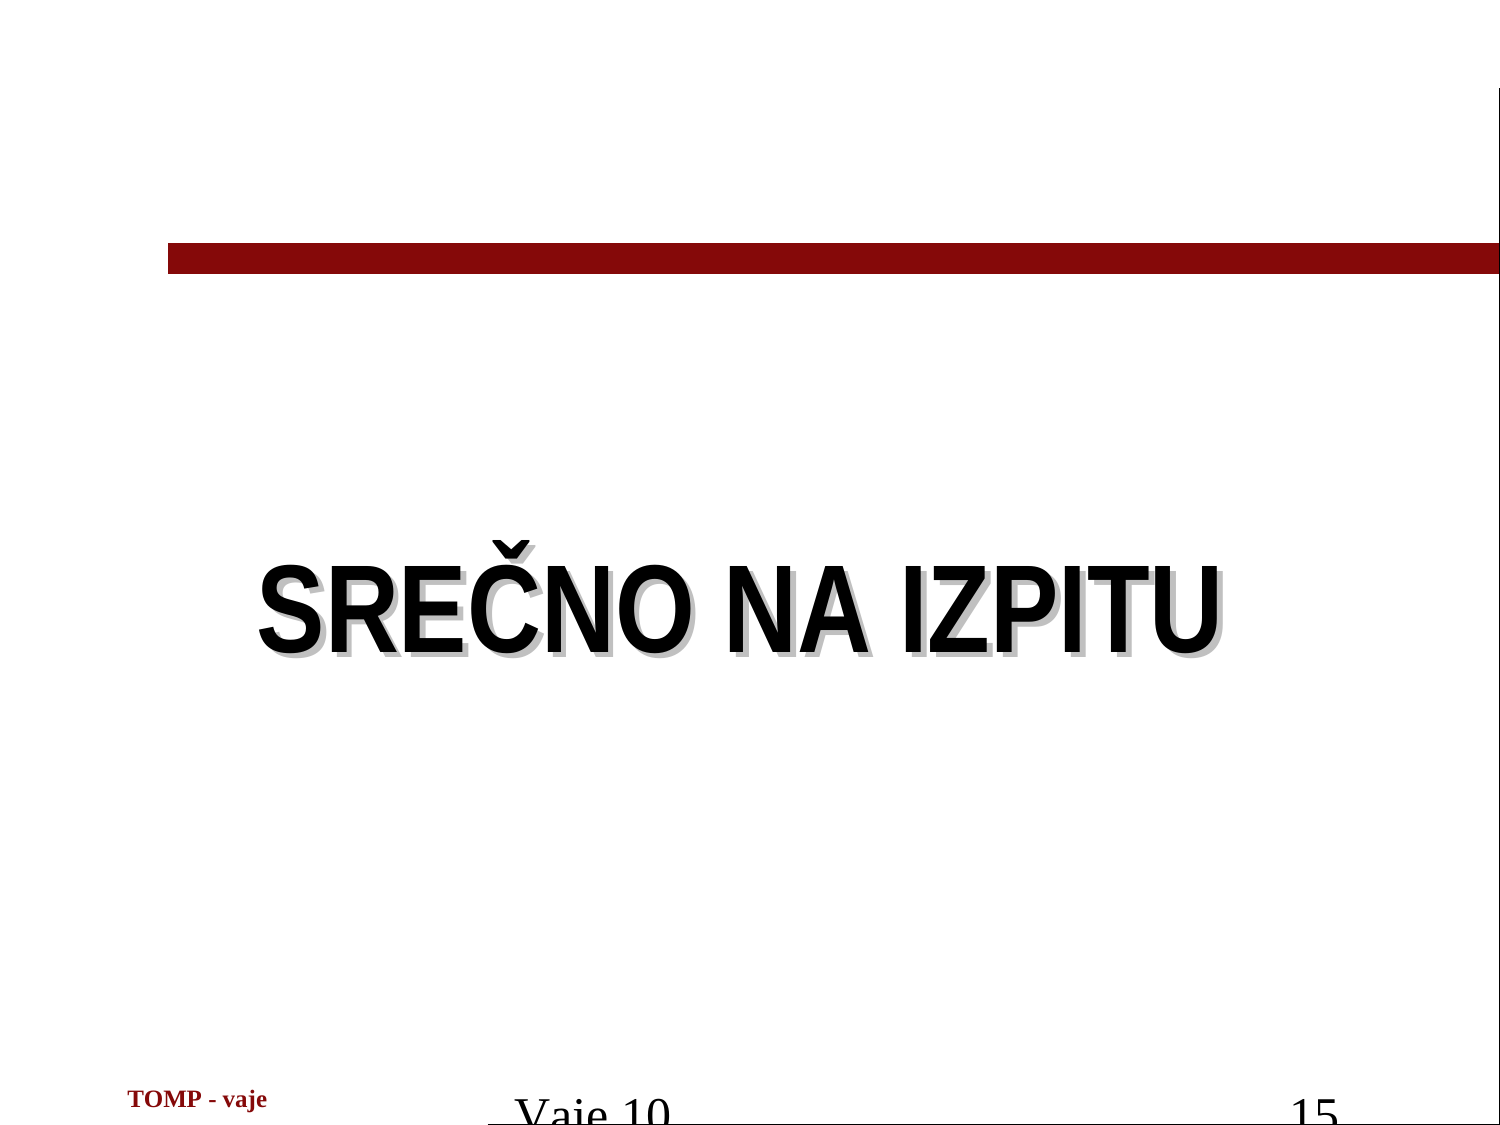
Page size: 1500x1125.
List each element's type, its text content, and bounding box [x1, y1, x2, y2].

title SREČNO NA IZPITU [242, 519, 1500, 685]
